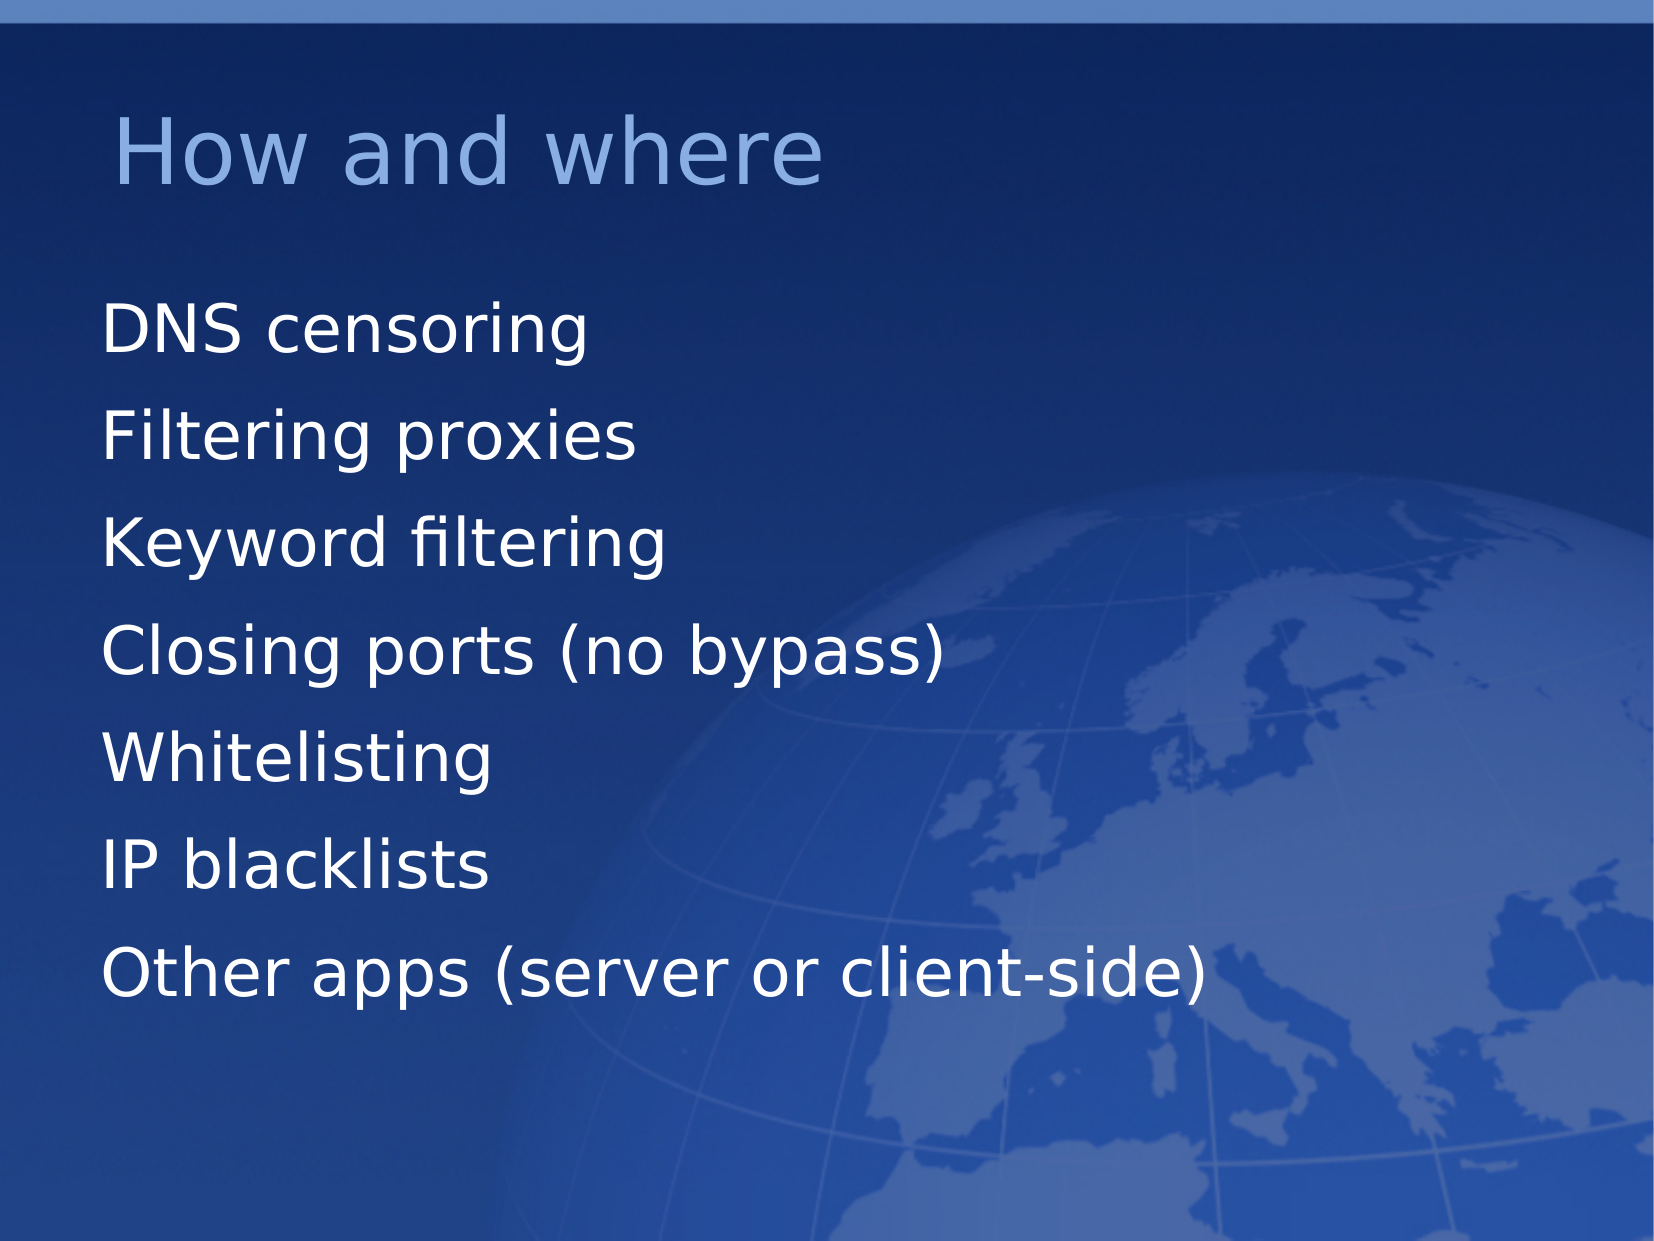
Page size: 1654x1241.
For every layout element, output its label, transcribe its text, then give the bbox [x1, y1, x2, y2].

picture [0, 0, 1654, 1241]
list DNS censoring Filtering proxies Keyword filtering Closing ports (no bypass) Whitelisting IP blacklists Other apps (server or client-side) [82, 290, 1571, 1094]
title How and where [82, 56, 1571, 250]
